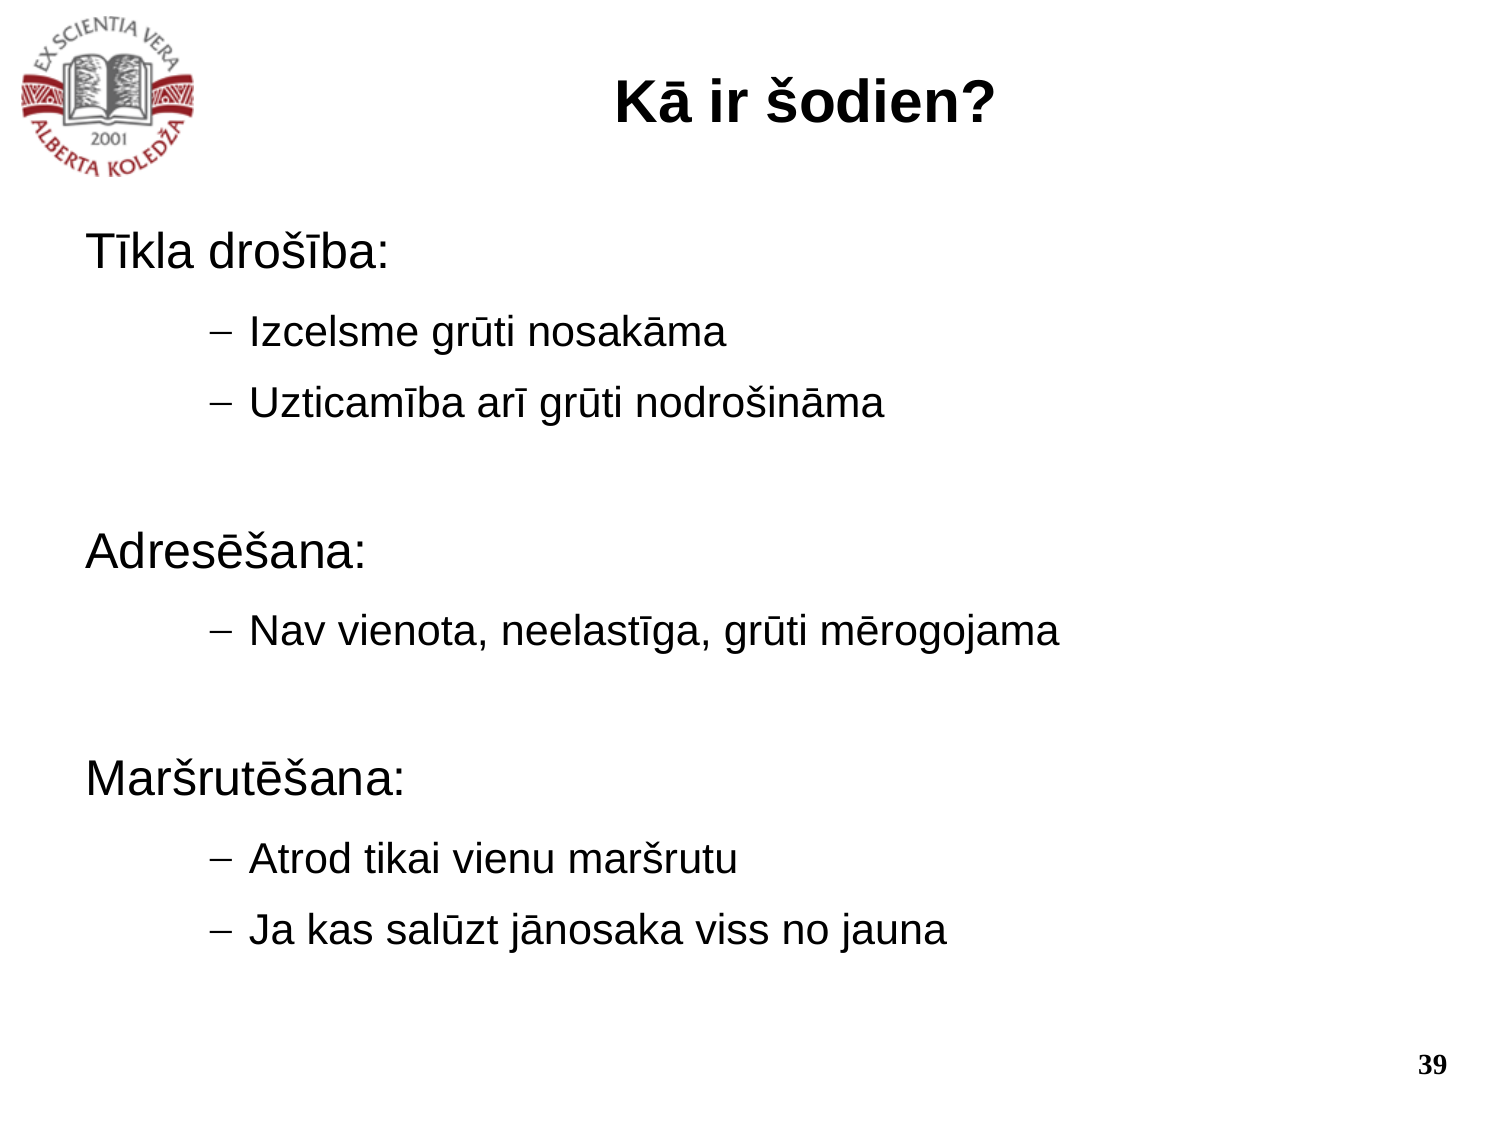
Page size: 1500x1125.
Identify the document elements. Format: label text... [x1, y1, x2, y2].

picture [21, 16, 194, 177]
title Kā ir šodien? [187, 44, 1425, 150]
list Tīkla drošība: Izcelsme grūti nosakāma Uzticamība arī grūti nodrošināma Adresēšana: Nav vienota, neelastīga, grūti mērogojama Maršrutēšana: Atrod tikai vienu maršrutu Ja kas salūzt jānosaka viss no jauna [85, 216, 1436, 959]
text_box <skaitlis> [1312, 1037, 1463, 1101]
